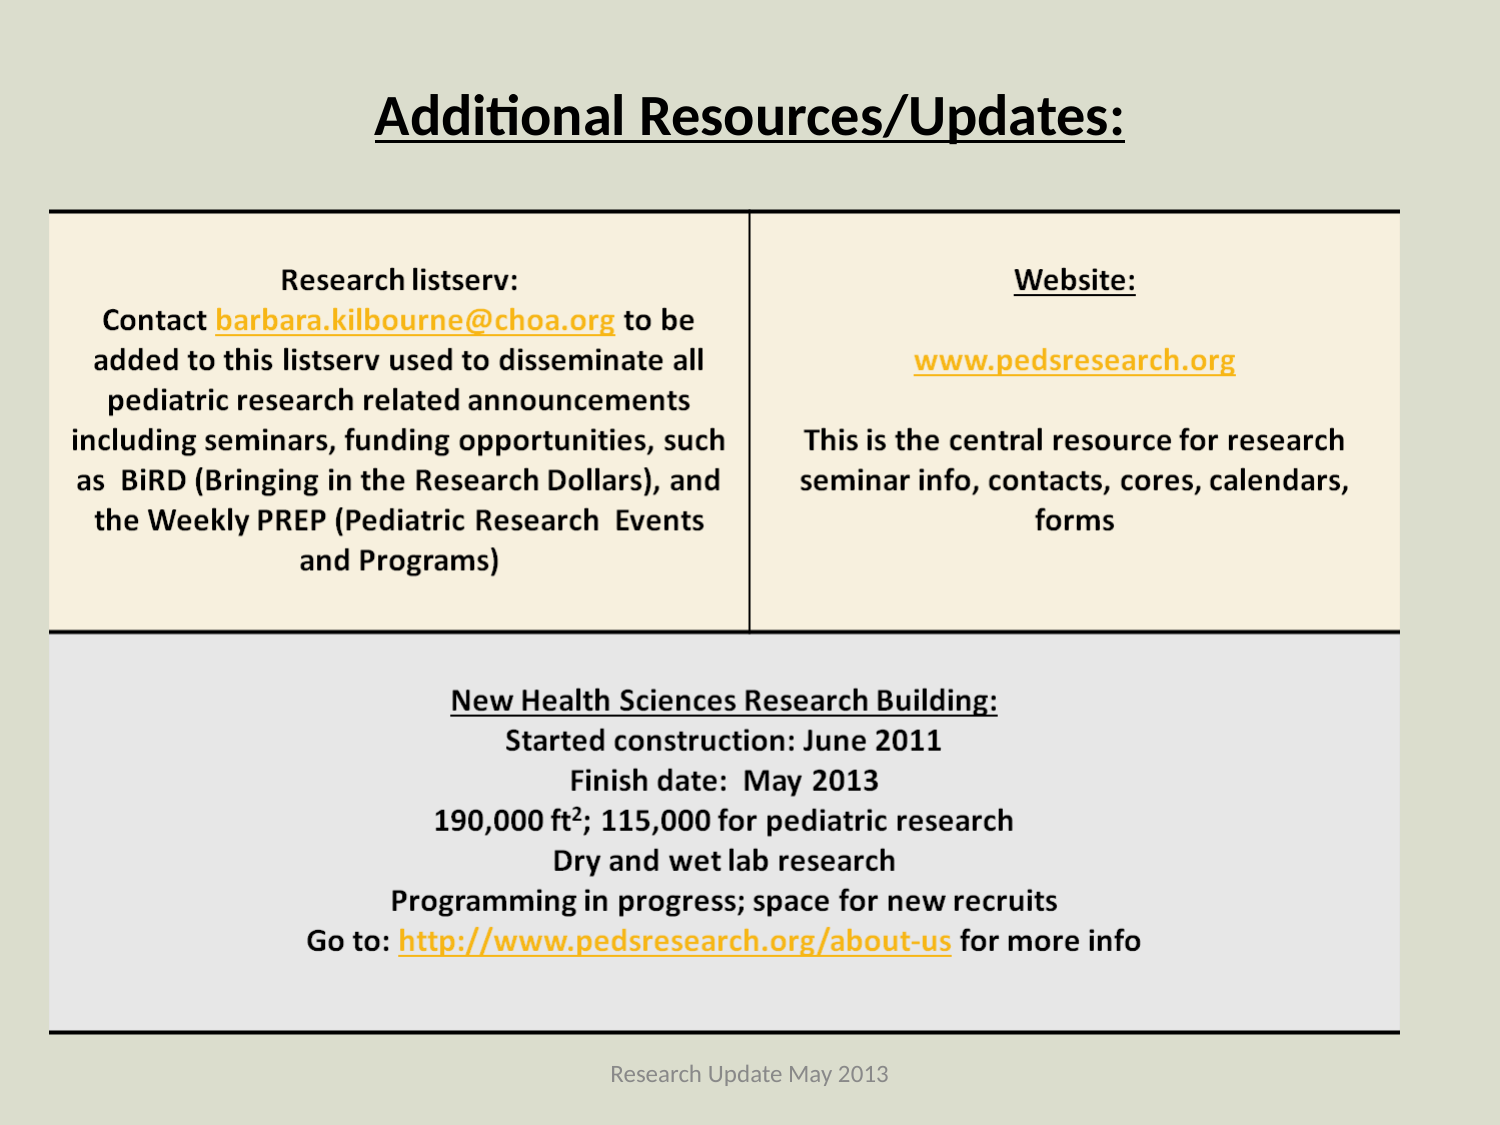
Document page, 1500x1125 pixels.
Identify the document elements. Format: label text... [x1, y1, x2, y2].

title Additional Resources/Updates: [75, 50, 1426, 176]
text_box Research Update May 2013 [512, 1042, 988, 1103]
picture [37, 201, 1412, 1046]
